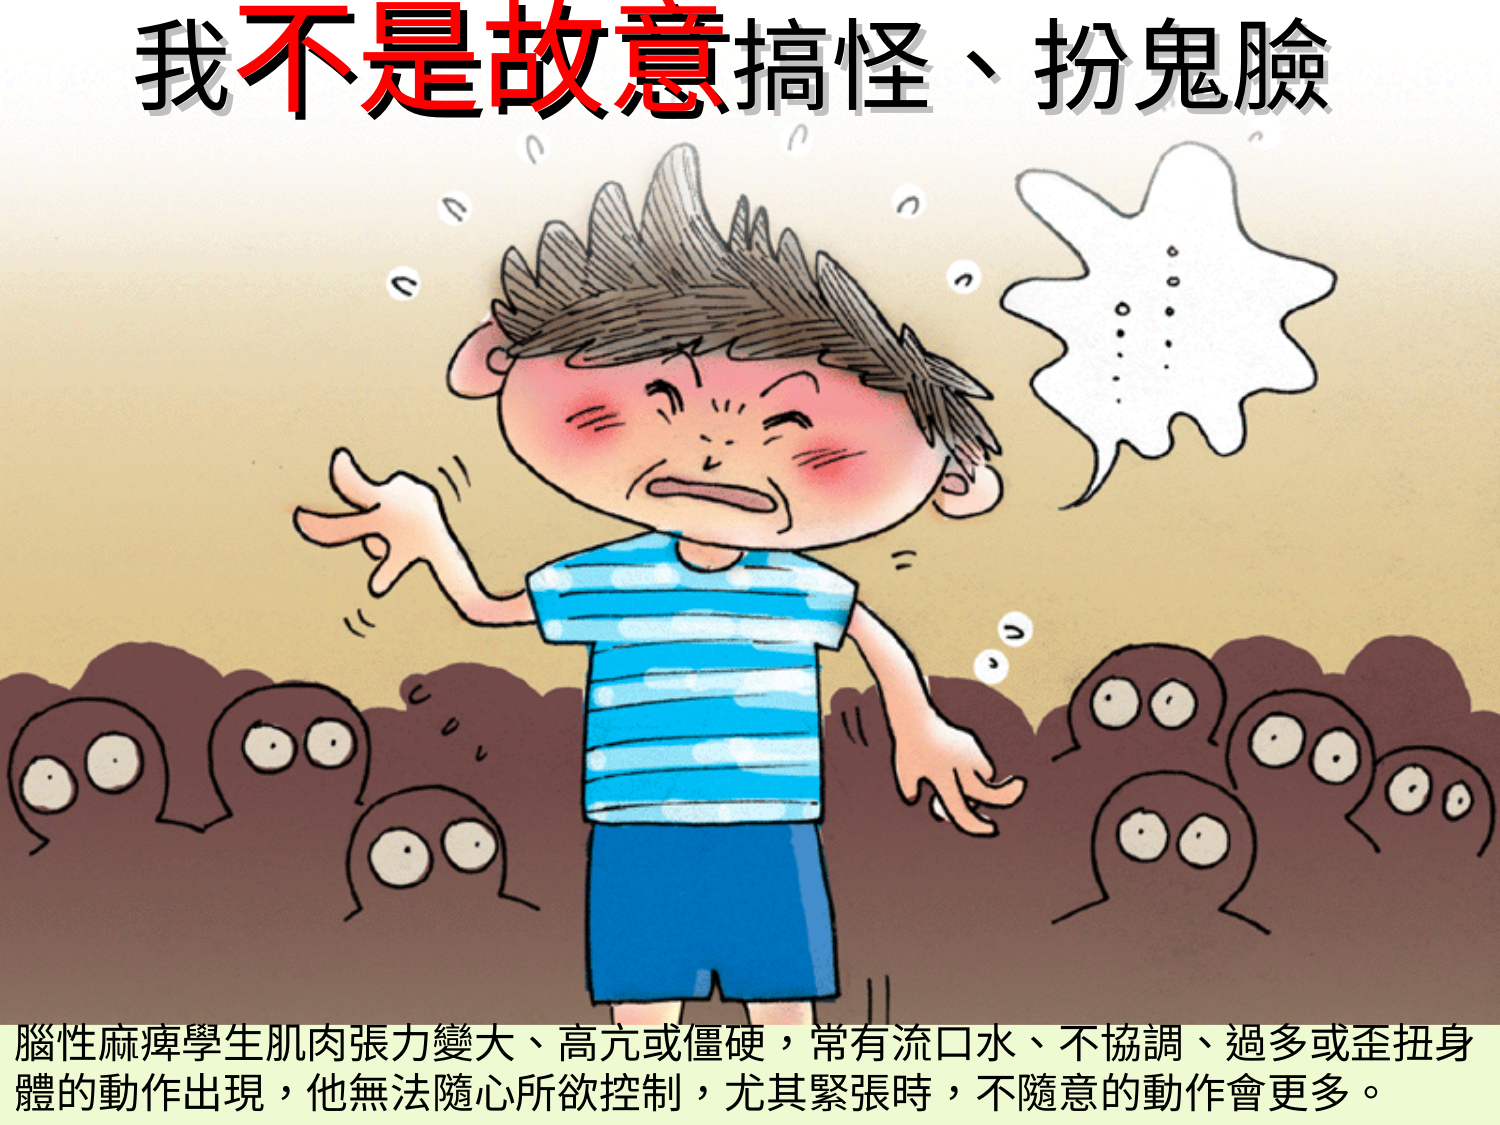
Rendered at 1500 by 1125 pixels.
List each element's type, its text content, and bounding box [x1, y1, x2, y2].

title 我不是故意搞怪、扮鬼臉 [87, 0, 1375, 138]
picture [0, 0, 1500, 1024]
subtitle 腦性麻痺學生肌肉張力變大、高亢或僵硬，常有流口水、不協調、過多或歪扭身體的動作出現，他無法隨心所欲控制，尤其緊張時，不隨意的動作會更多。 [0, 1024, 1500, 1125]
